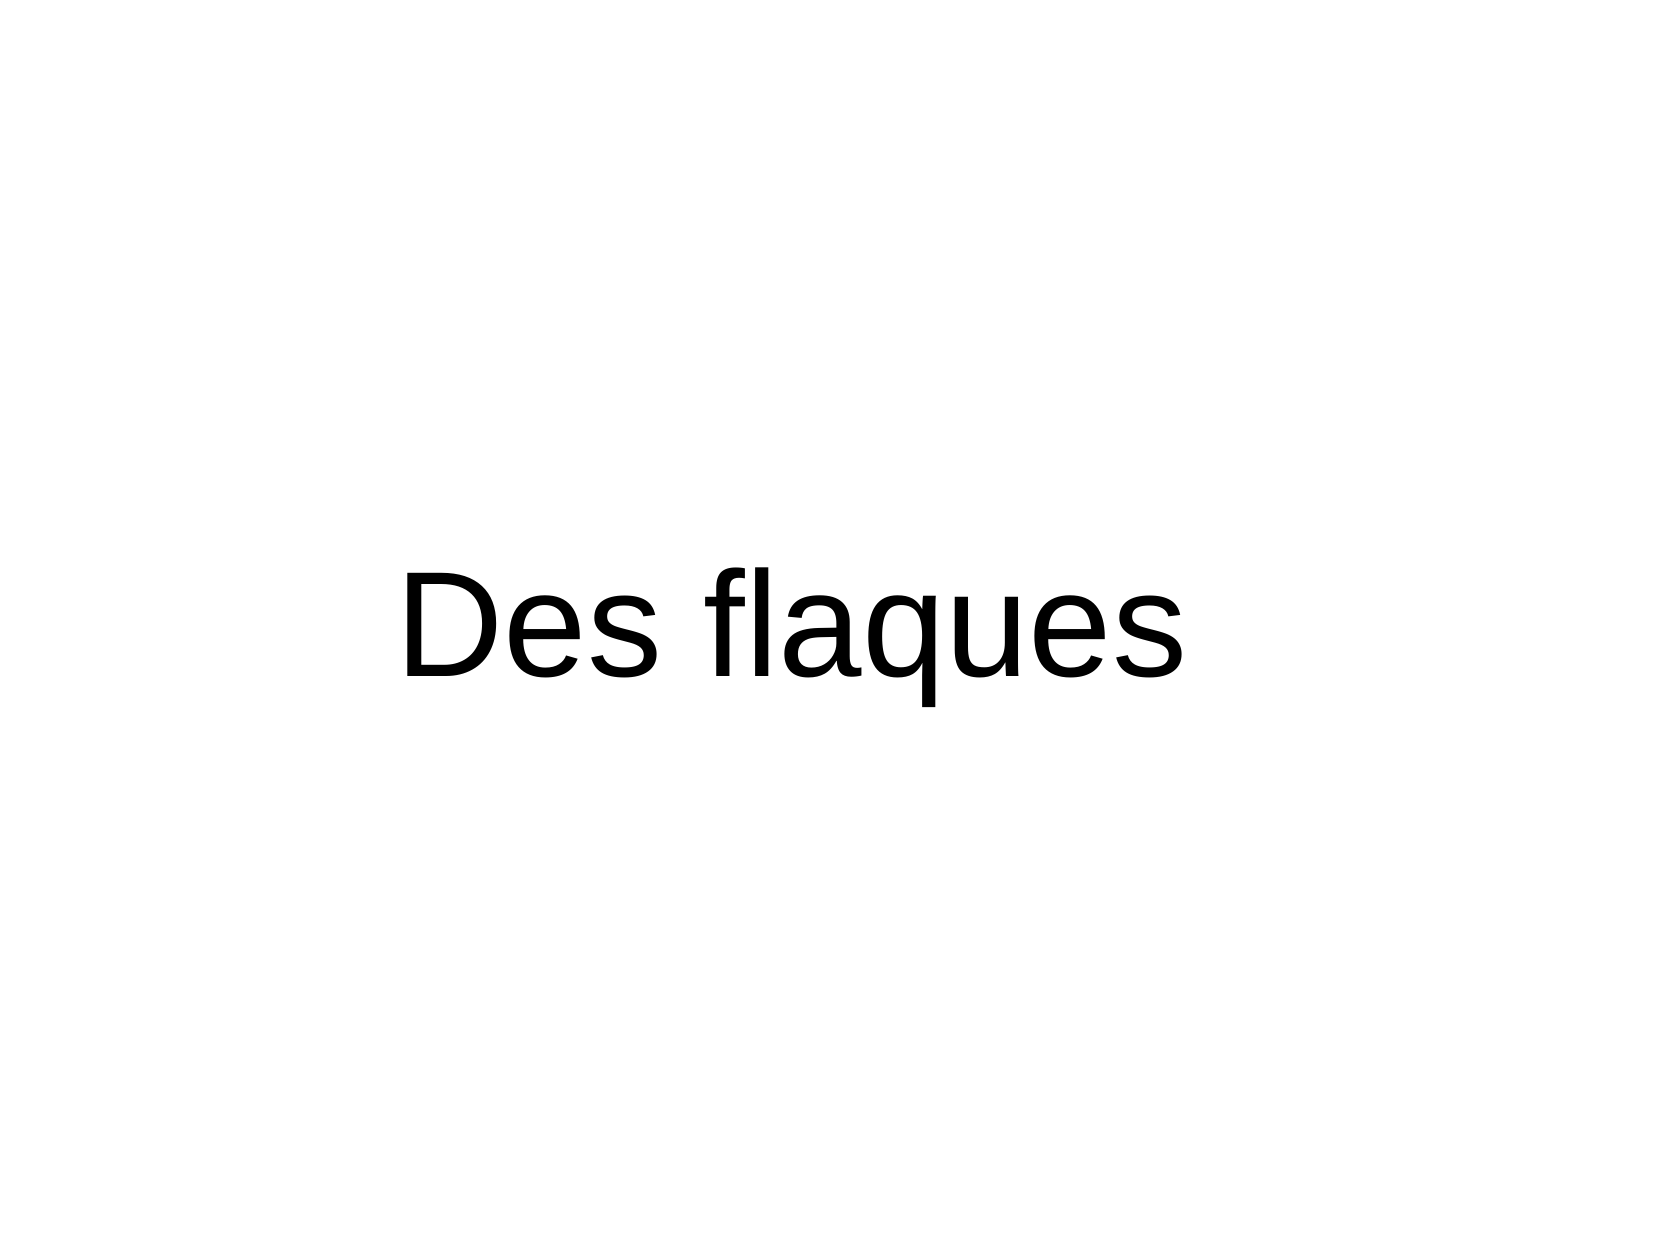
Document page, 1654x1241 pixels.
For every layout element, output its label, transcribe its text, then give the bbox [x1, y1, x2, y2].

text_box Des flaques [380, 533, 1279, 717]
